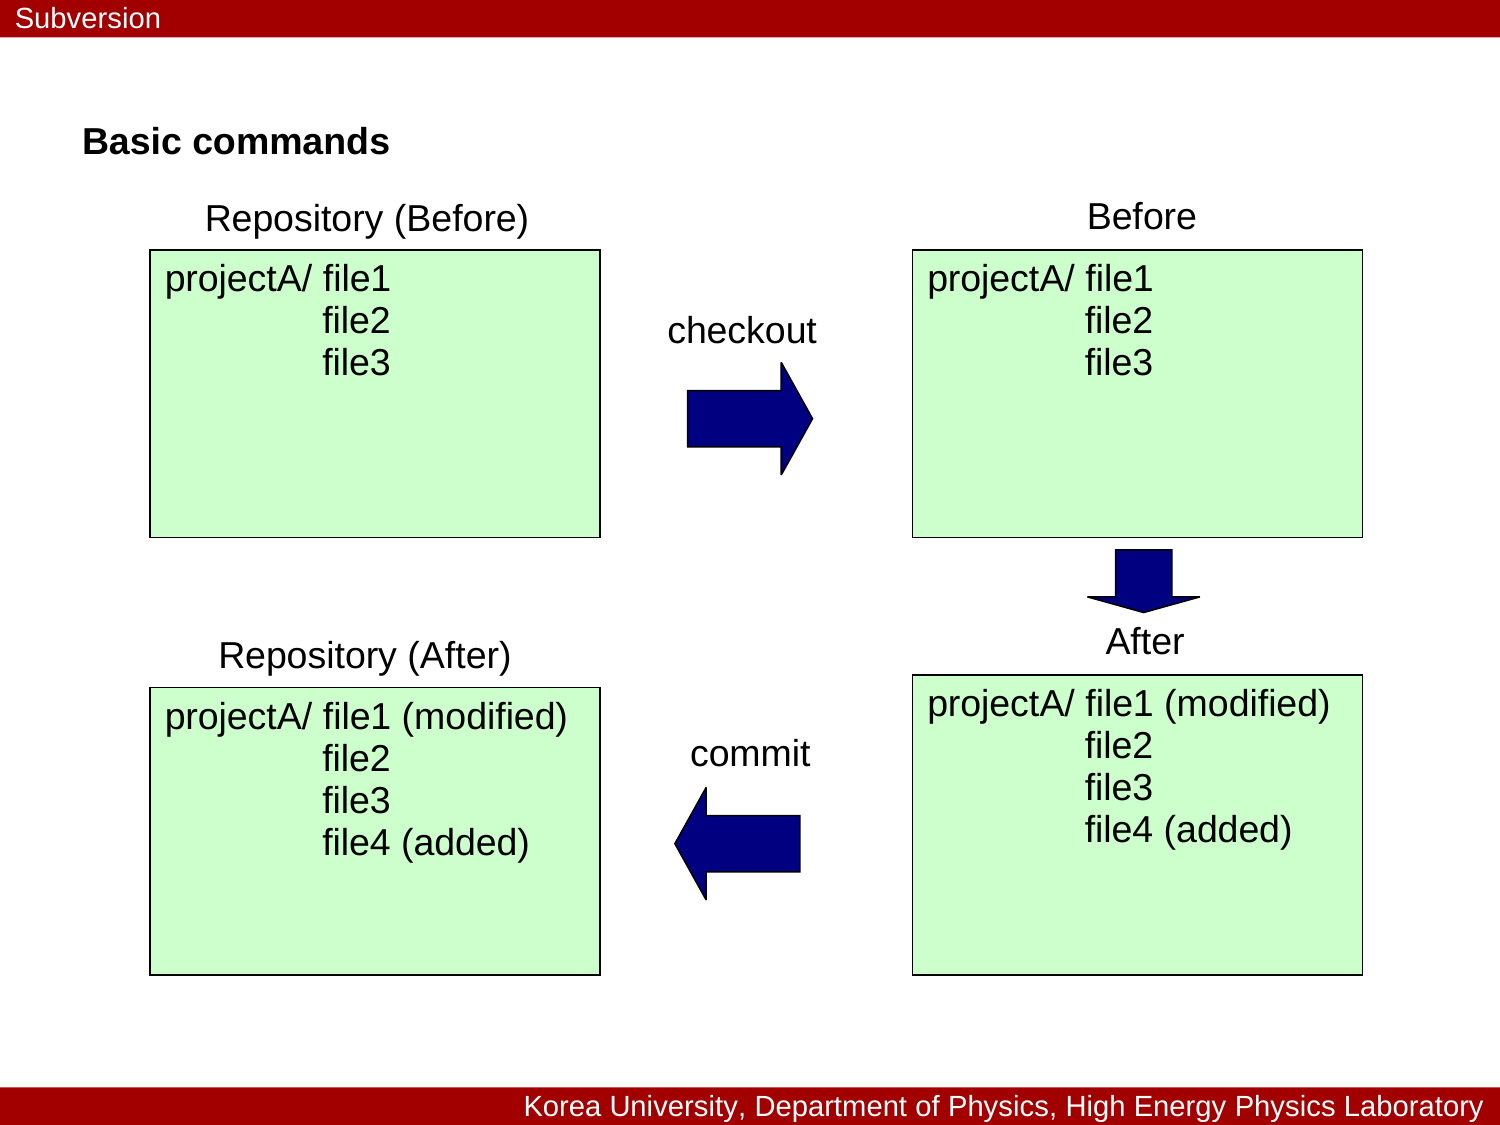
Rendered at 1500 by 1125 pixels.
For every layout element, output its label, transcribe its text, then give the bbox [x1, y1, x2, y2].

text_box commit [675, 725, 826, 783]
text_box Repository (Before) [190, 189, 545, 248]
text_box projectA/ file1 (modified) file2 file3 file4 (added) [912, 675, 1363, 976]
text_box projectA/ file1 file2 file3 [912, 249, 1363, 538]
text_box [674, 787, 800, 900]
text_box After [1090, 612, 1200, 670]
text_box Basic commands [56, 112, 406, 170]
text_box projectA/ file1 (modified) file2 file3 file4 (added) [150, 687, 601, 976]
text_box [1087, 549, 1200, 613]
text_box Repository (After) [203, 627, 527, 685]
text_box Before [1072, 187, 1213, 245]
text_box checkout [652, 302, 832, 360]
text_box projectA/ file1 file2 file3 [150, 249, 601, 538]
text_box [687, 362, 813, 475]
